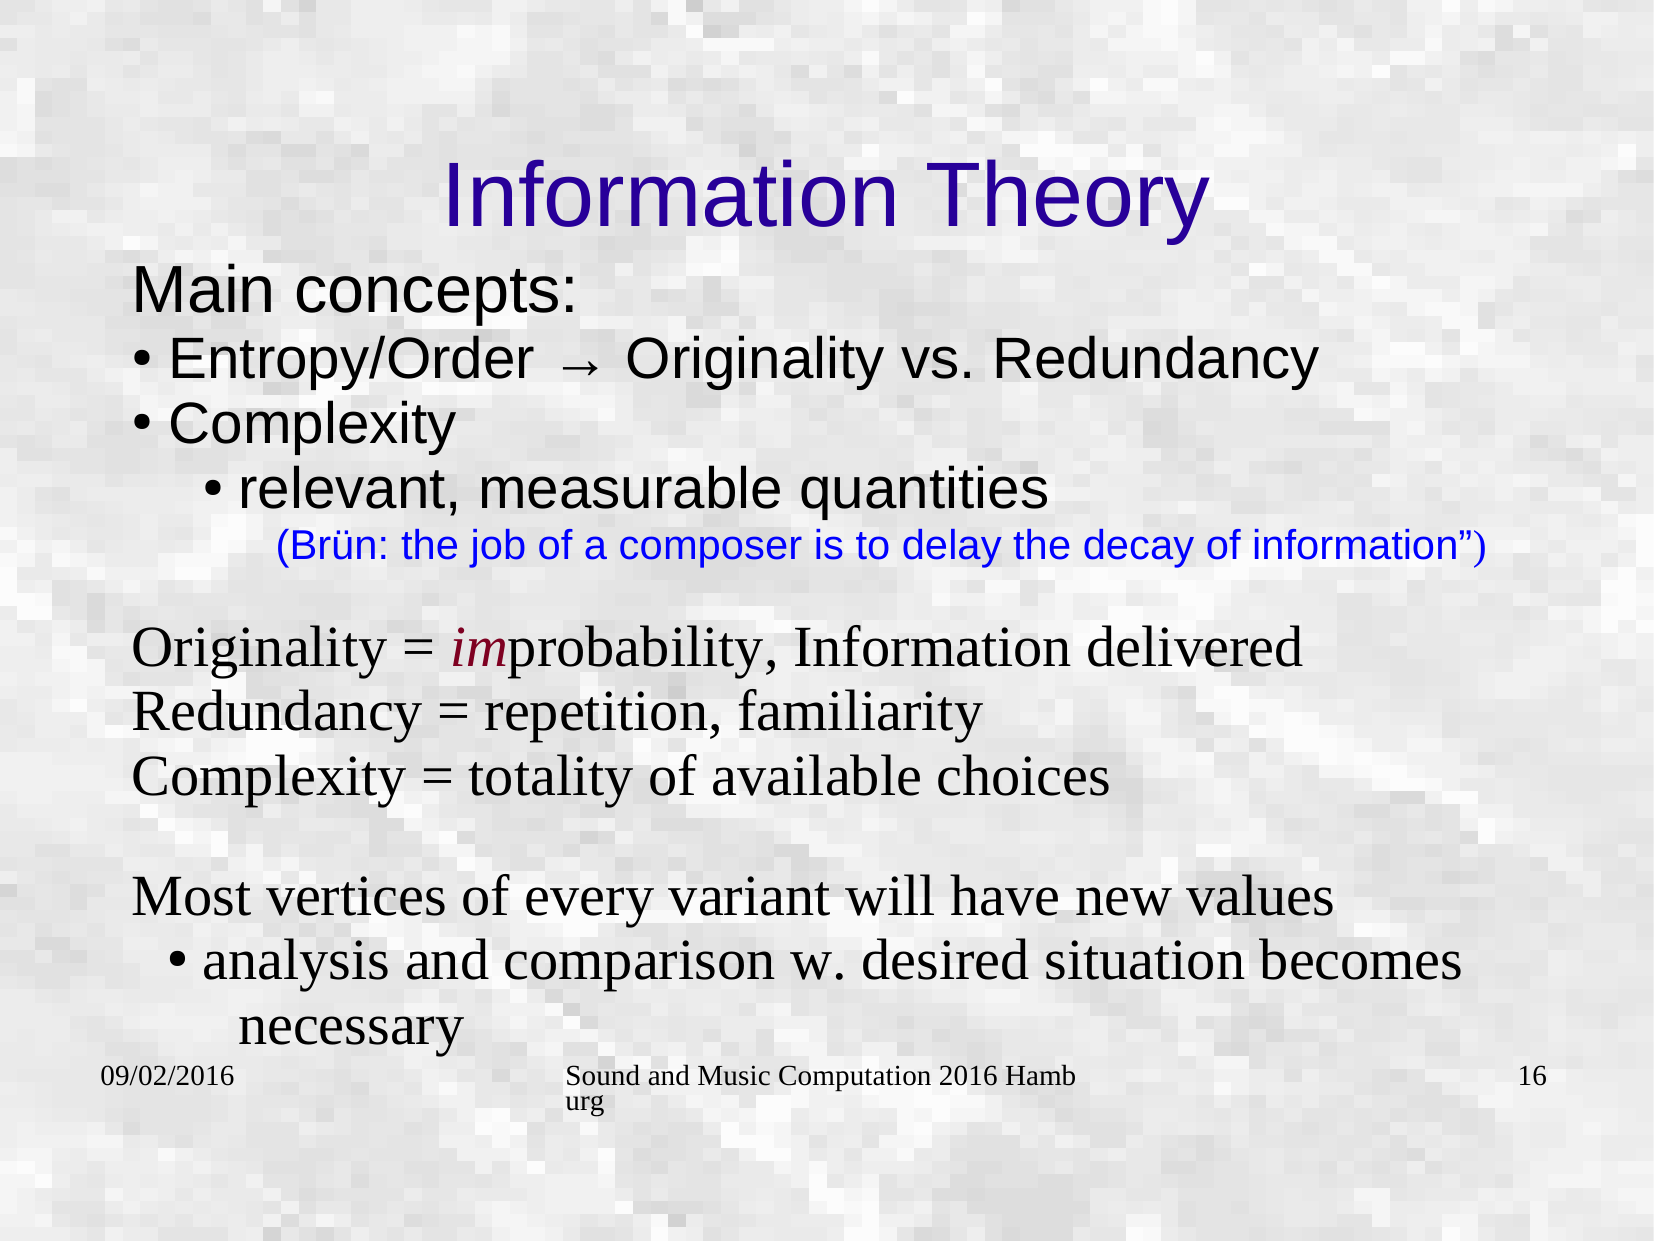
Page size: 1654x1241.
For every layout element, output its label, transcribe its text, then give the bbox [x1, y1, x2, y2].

picture [0, 0, 1654, 1241]
title Information Theory [118, 98, 1536, 291]
subtitle Main concepts: Entropy/Order → Originality vs. Redundancy Complexity relevant, measurable quantities (Brün: the job of a composer is to delay the decay of information”) Originality = improbability, Information delivered Redundancy = repetition, familiarity Complexity = totality of available choices Most vertices of every variant will have new values analysis and comparison w. desired situation becomes necessary [131, 225, 1491, 1149]
